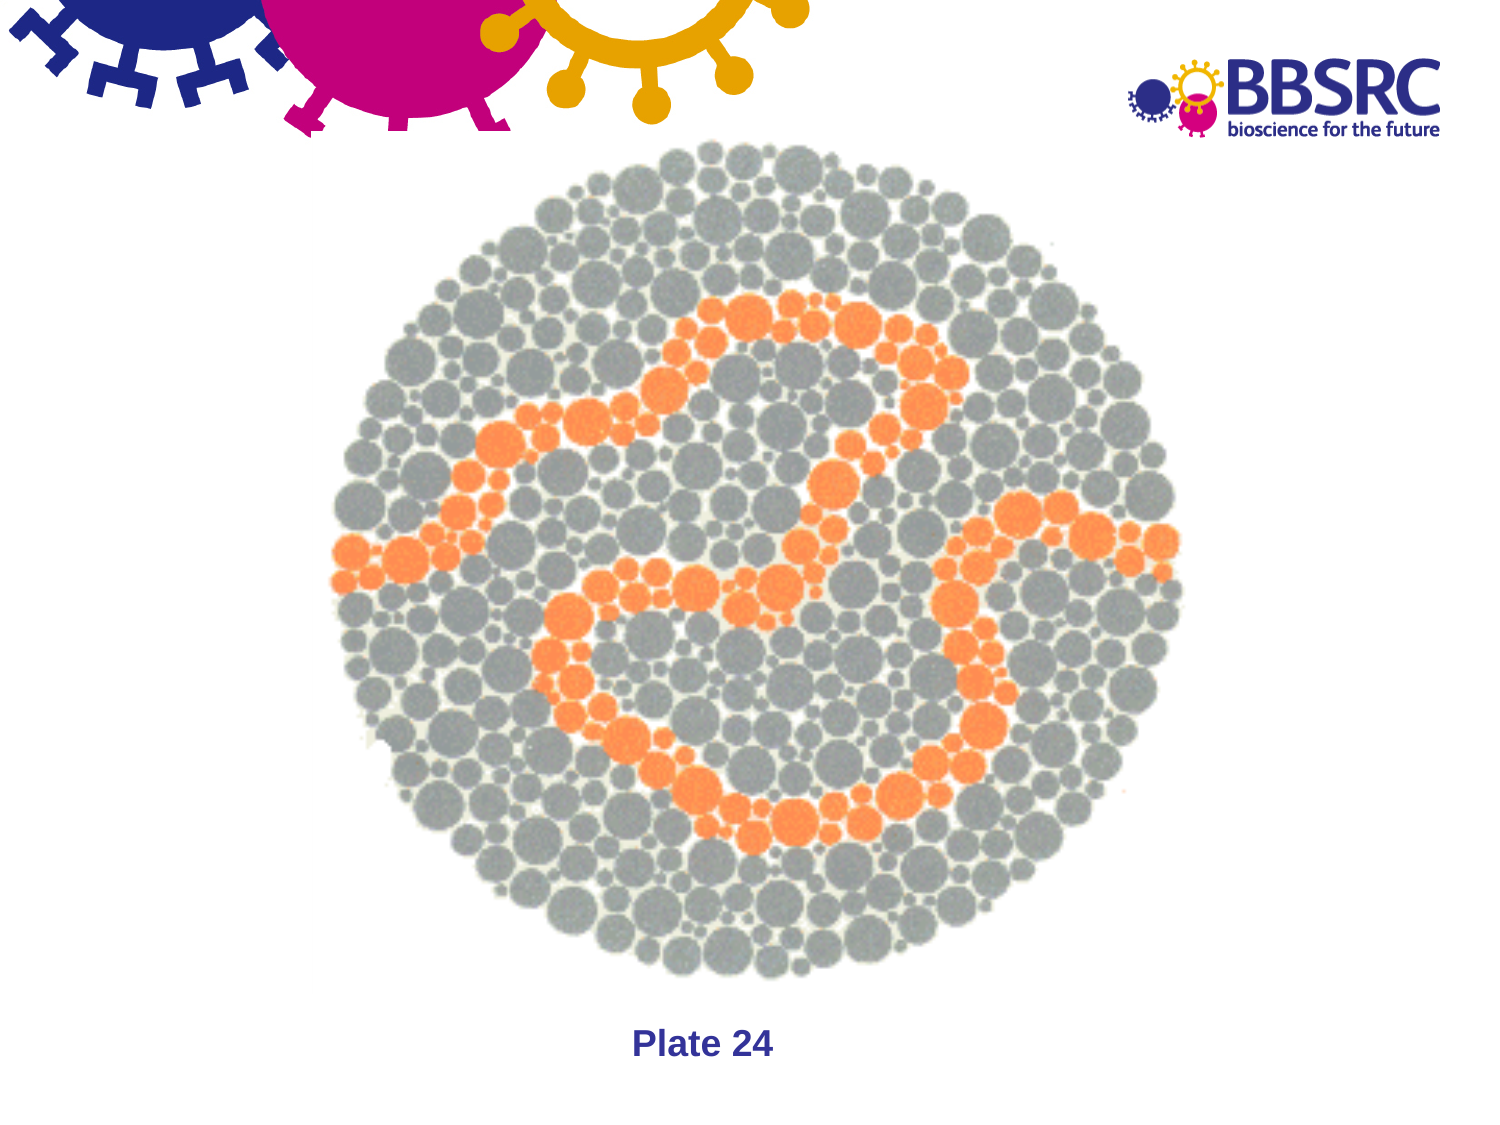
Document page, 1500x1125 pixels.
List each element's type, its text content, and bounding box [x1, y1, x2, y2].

text_box Plate 24 [383, 1011, 1022, 1072]
picture [311, 131, 1189, 994]
